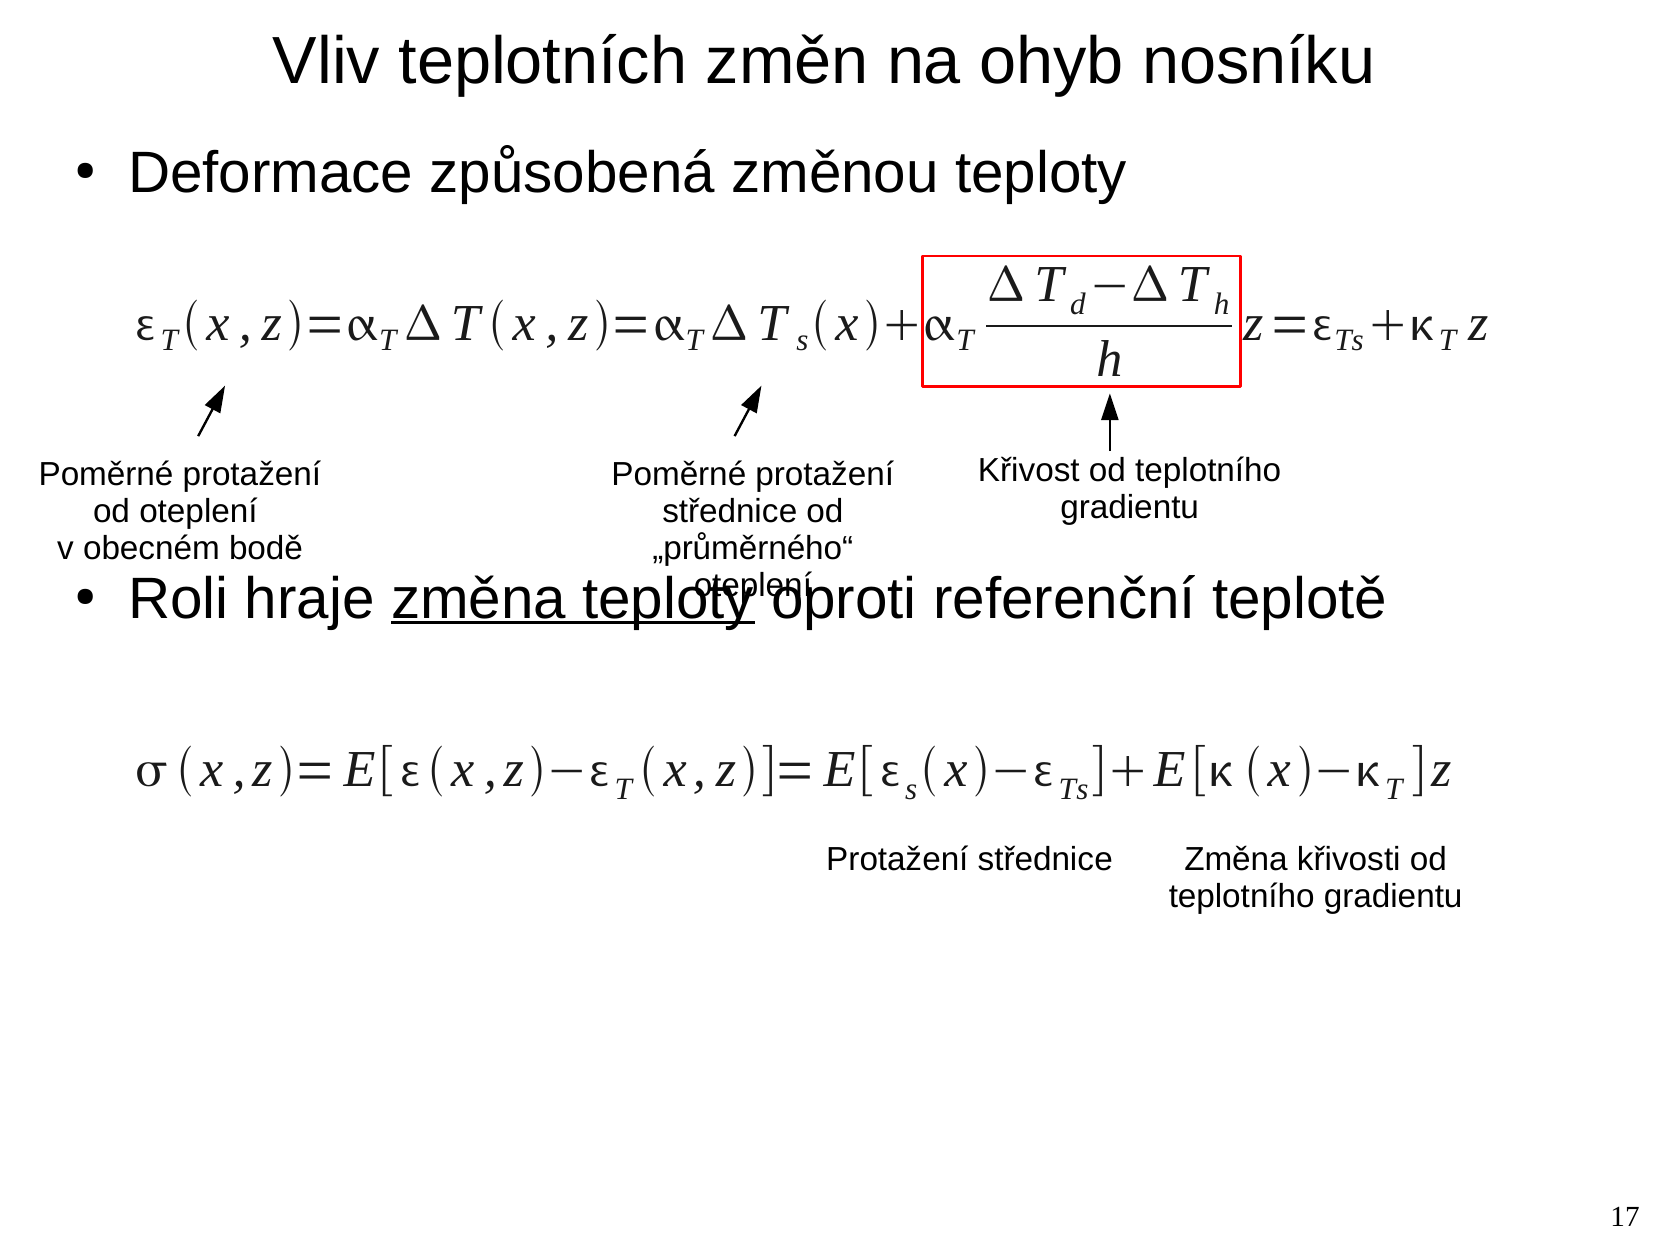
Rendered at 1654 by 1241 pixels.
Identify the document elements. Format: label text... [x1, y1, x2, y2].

text_box Změna křivosti od teplotního gradientu [1153, 832, 1498, 931]
chart [114, 740, 1465, 806]
text_box Protažení střednice [811, 832, 1153, 889]
title Vliv teplotních změn na ohyb nosníku [37, 8, 1613, 113]
text_box Poměrné protažení od oteplení v obecném bodě [23, 447, 57, 587]
list Deformace způsobená změnou teploty Roli hraje změna teploty oproti referenční teplotě [57, 140, 1608, 959]
text_box Poměrné protažení střednice od „průměrného“ oteplení [596, 447, 940, 628]
